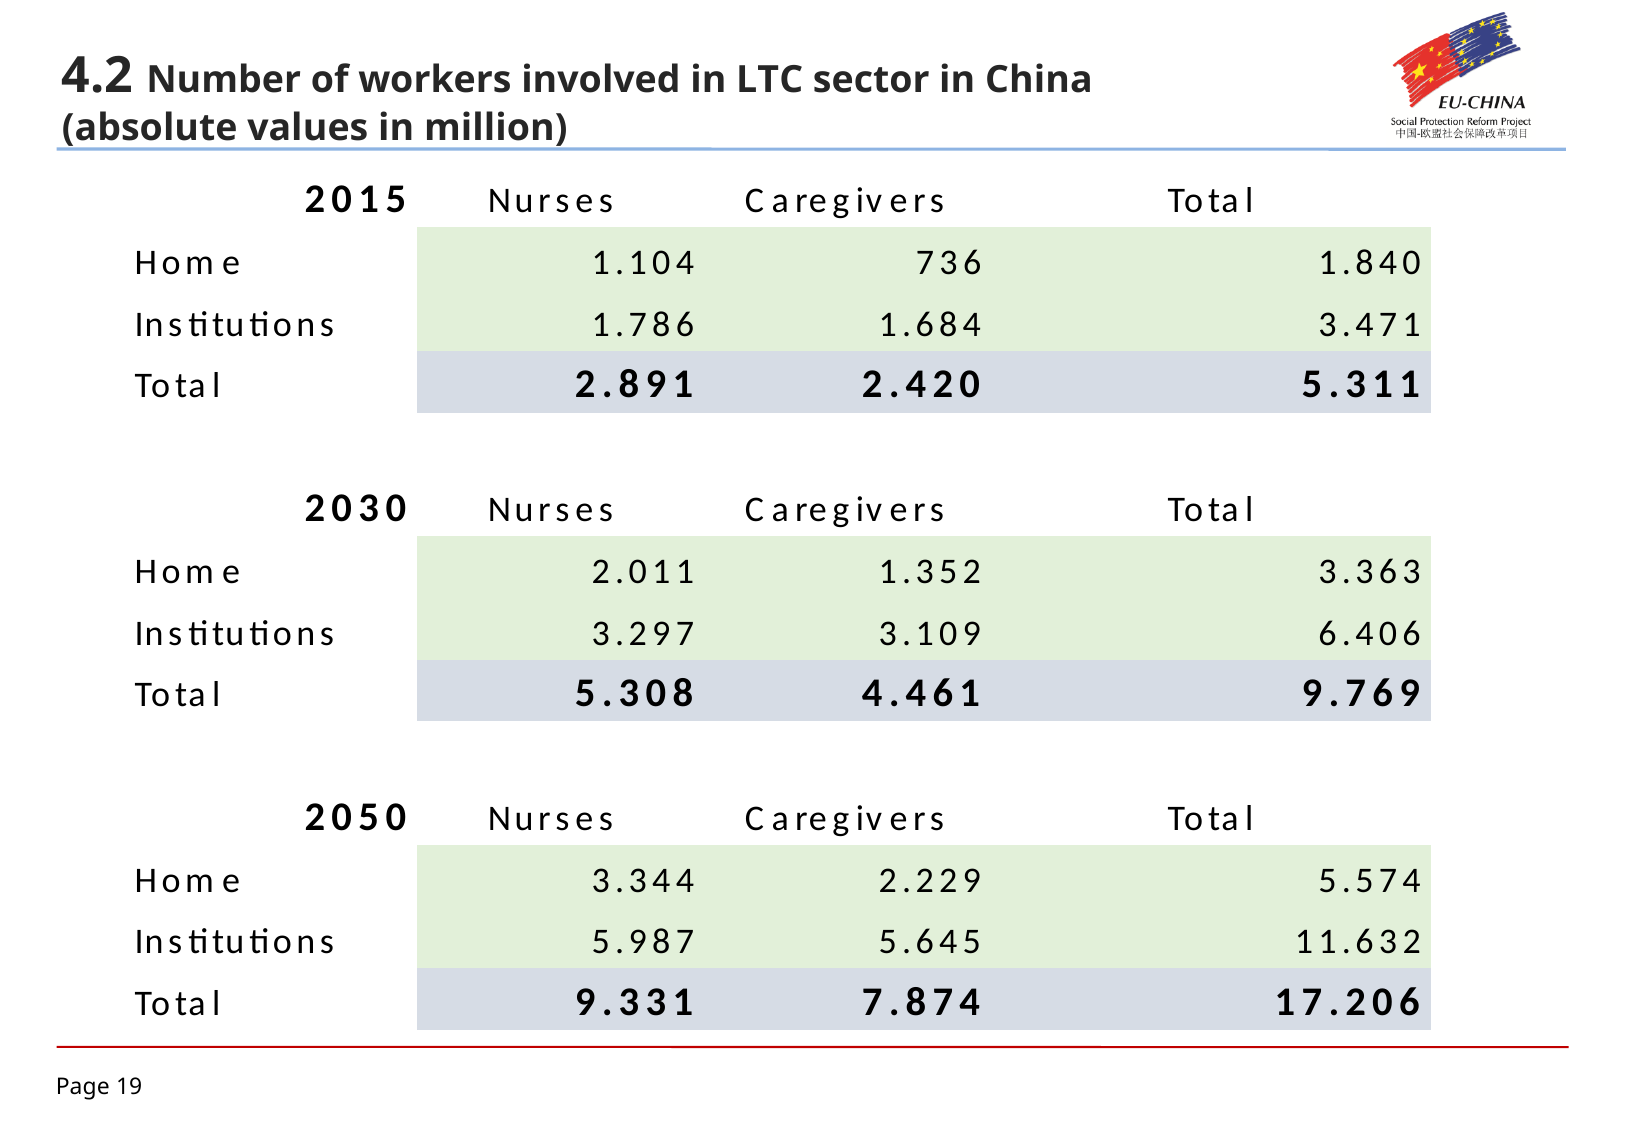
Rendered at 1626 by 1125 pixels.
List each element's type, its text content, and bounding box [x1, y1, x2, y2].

picture [129, 165, 1441, 1039]
picture [1386, 0, 1536, 147]
text_box 4.2 Number of workers involved in LTC sector in China (absolute values in million) [47, 35, 1477, 142]
